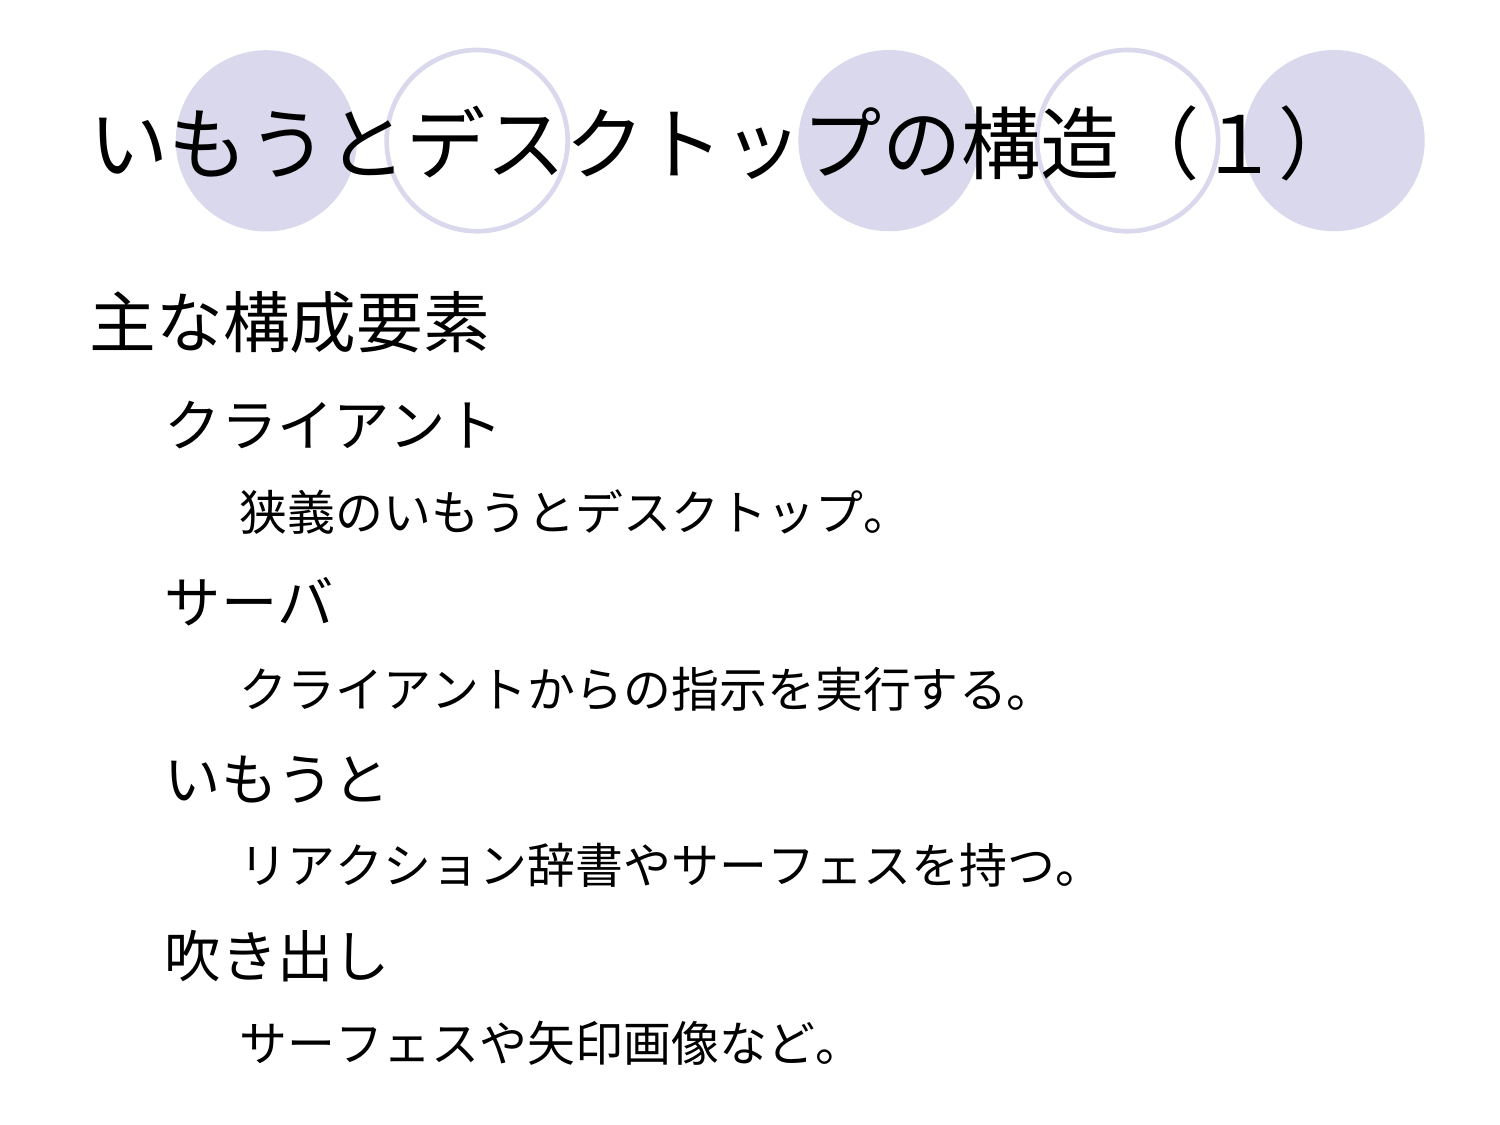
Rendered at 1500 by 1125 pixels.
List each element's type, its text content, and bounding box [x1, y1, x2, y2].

title いもうとデスクトップの構造（１） [75, 45, 1426, 233]
list 主な構成要素 クライアント 狭義のいもうとデスクトップ。 サーバ クライアントからの指示を実行する。 いもうと リアクション辞書やサーフェスを持つ。 吹き出し サーフェスや矢印画像など。 [75, 262, 1426, 1006]
